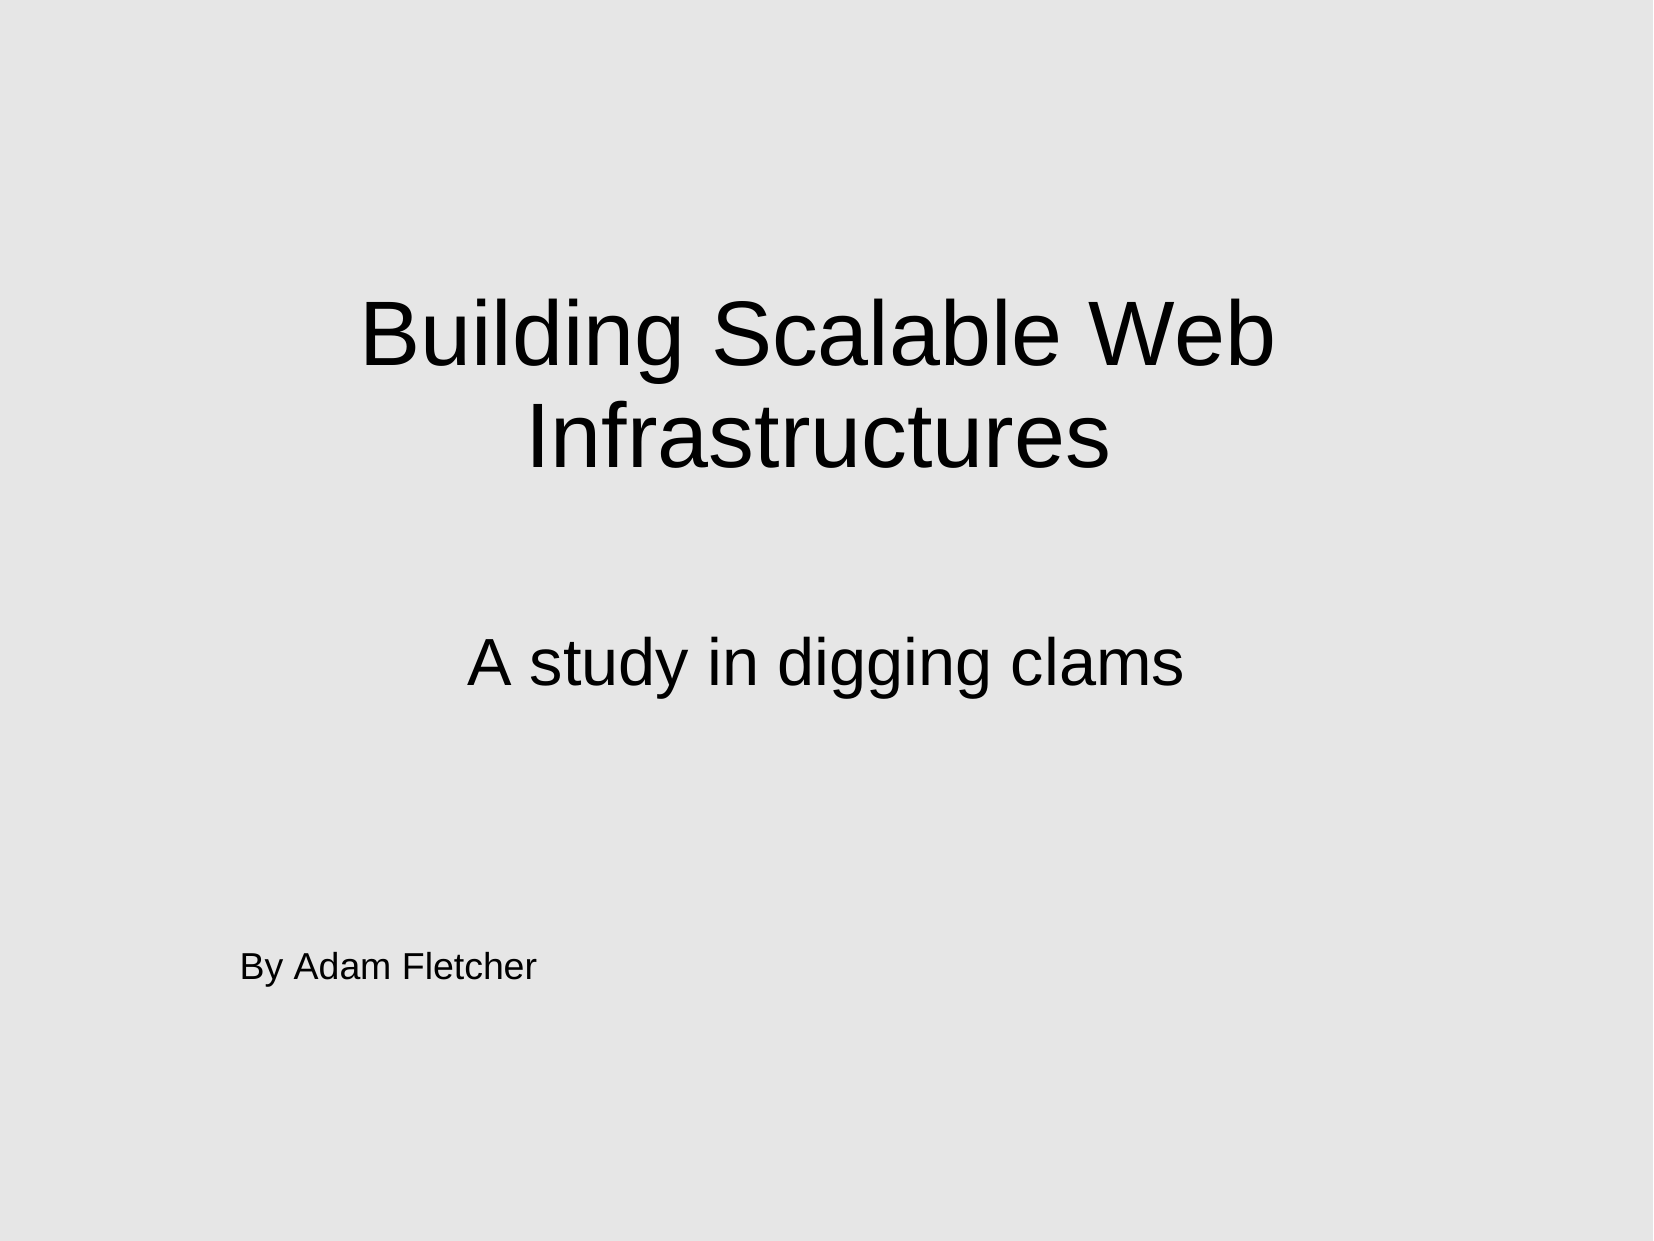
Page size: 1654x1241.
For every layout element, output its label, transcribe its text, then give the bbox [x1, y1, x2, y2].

title Building Scalable Web Infrastructures [74, 282, 1563, 488]
subtitle A study in digging clams [82, 290, 1571, 1109]
text_box By Adam Fletcher [224, 937, 1275, 995]
